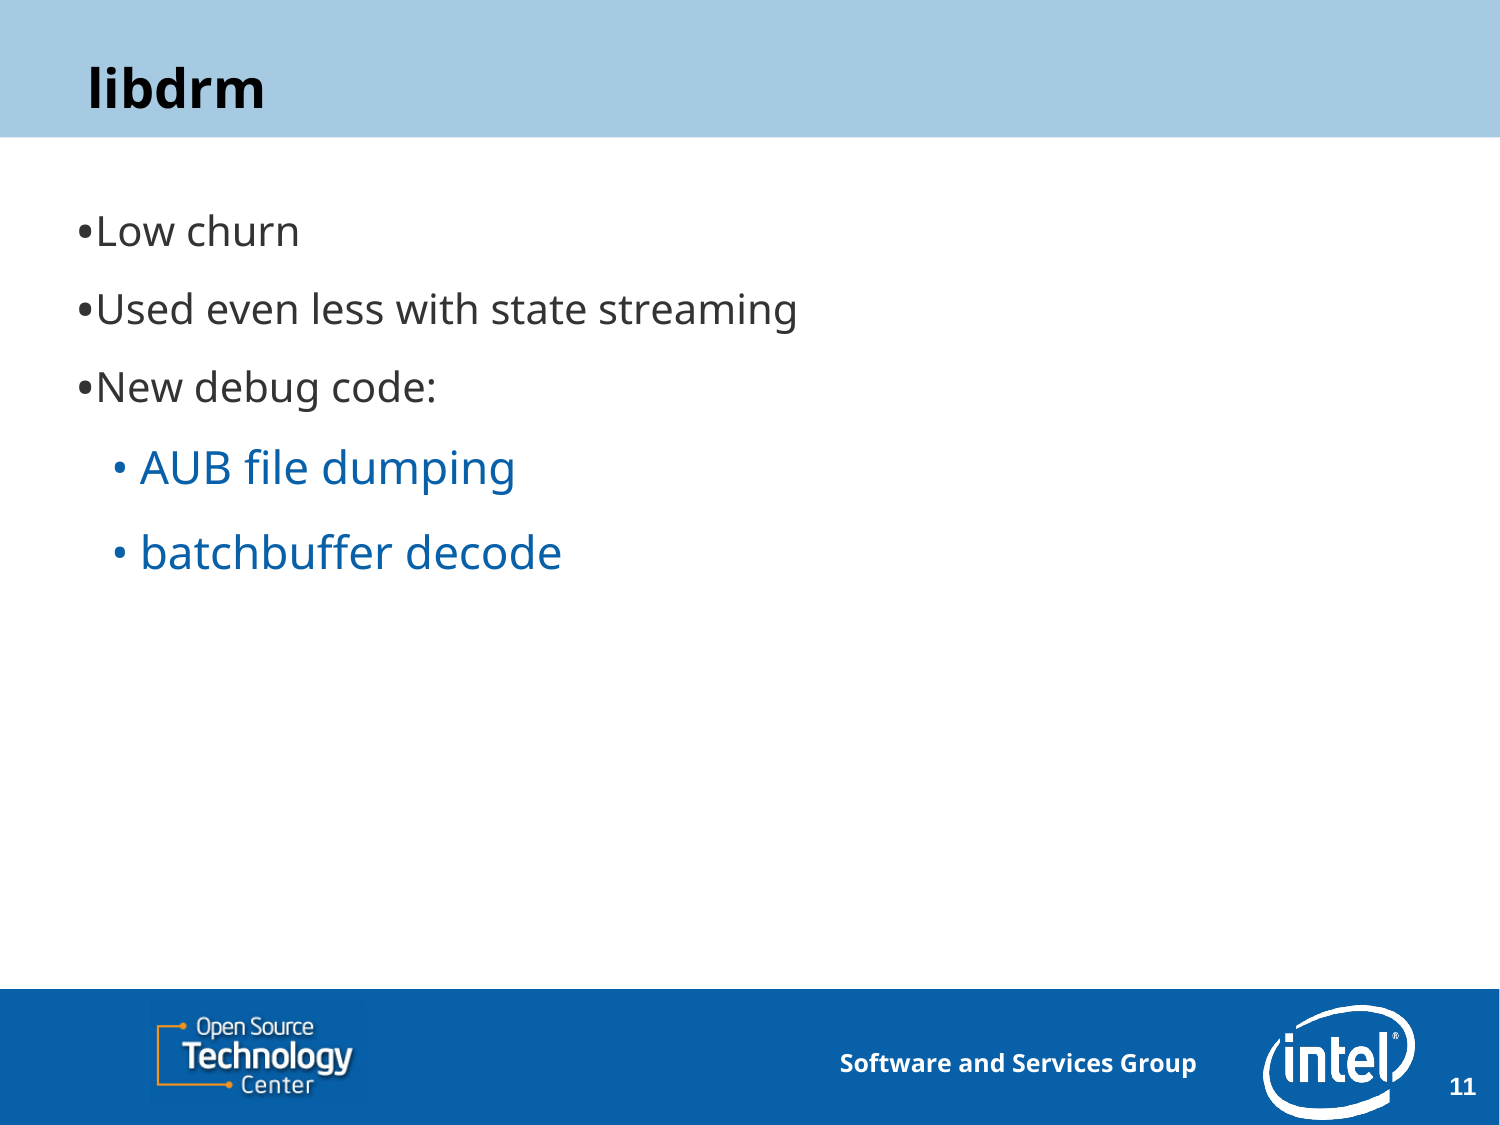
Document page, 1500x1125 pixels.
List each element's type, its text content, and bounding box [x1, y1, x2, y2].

title libdrm [87, 37, 1446, 138]
list Low churn Used even less with state streaming New debug code: AUB file dumping batchbuffer decode [74, 202, 1425, 945]
picture [150, 999, 365, 1106]
picture [1263, 1005, 1415, 1120]
